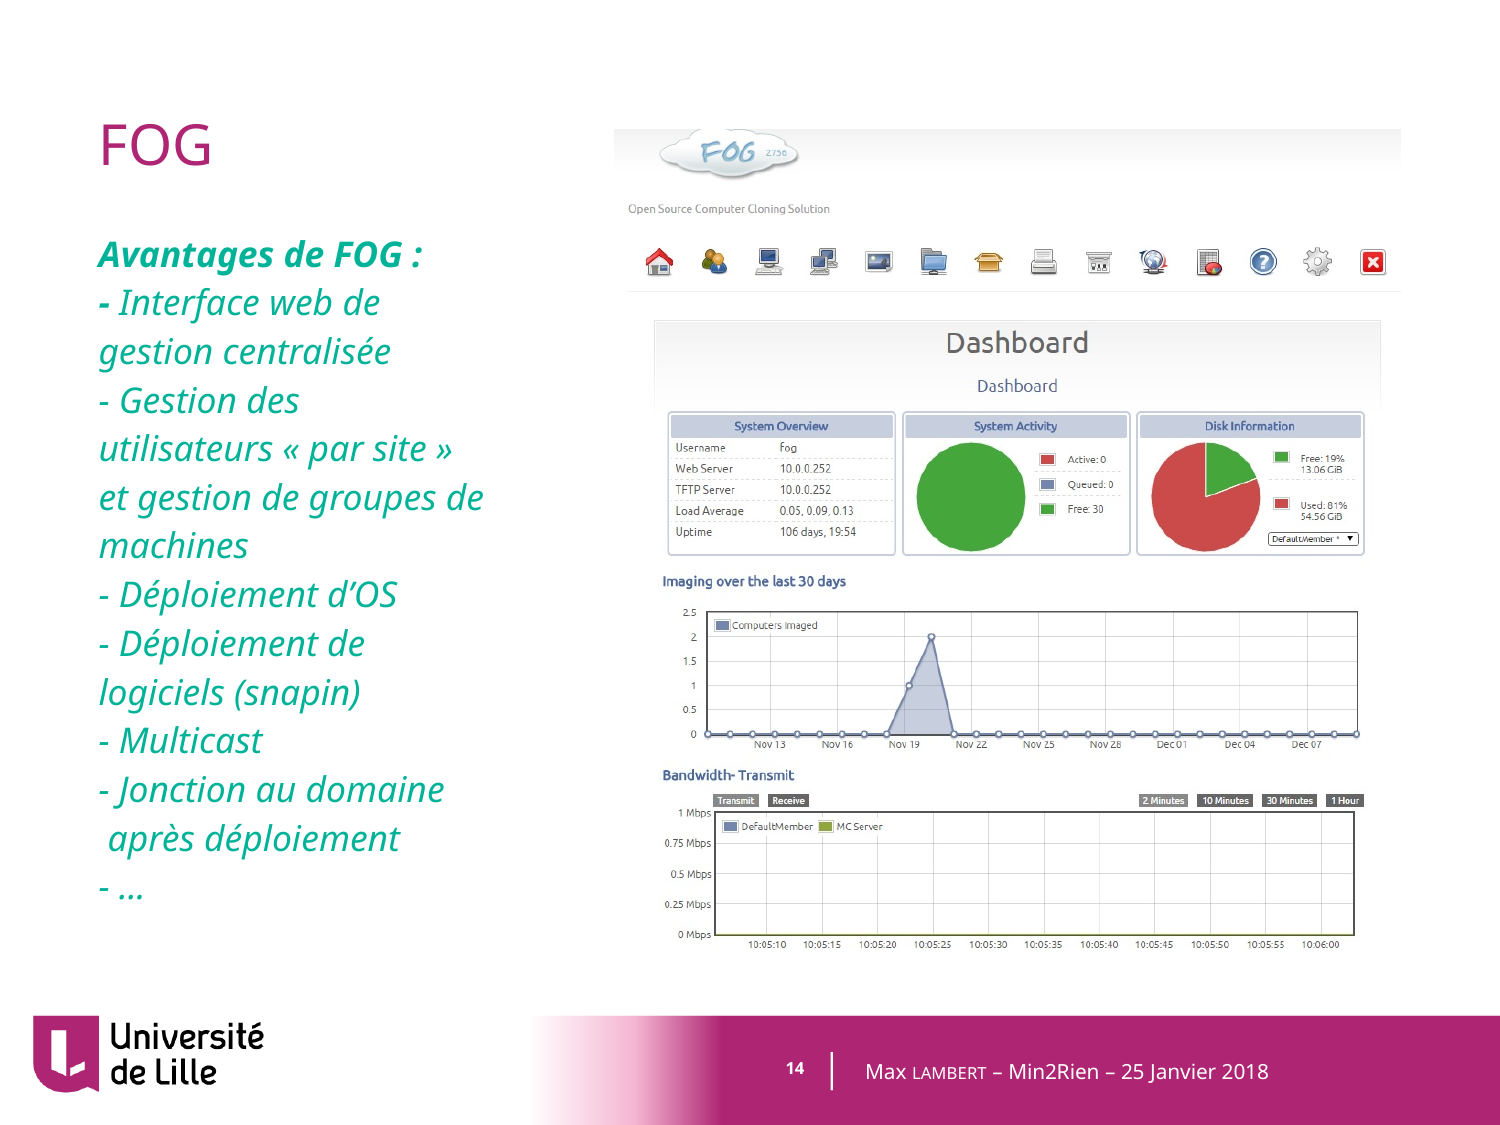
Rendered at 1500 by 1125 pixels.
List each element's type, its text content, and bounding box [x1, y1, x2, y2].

picture [0, 0, 1500, 1125]
list FOG Avantages de FOG : - Interface web de gestion centralisée - Gestion des utilisateurs « par site » et gestion de groupes de machines - Déploiement d’OS - Déploiement de logiciels (snapin) - Multicast - Jonction au domaine après déploiement - ... [98, 108, 1401, 911]
